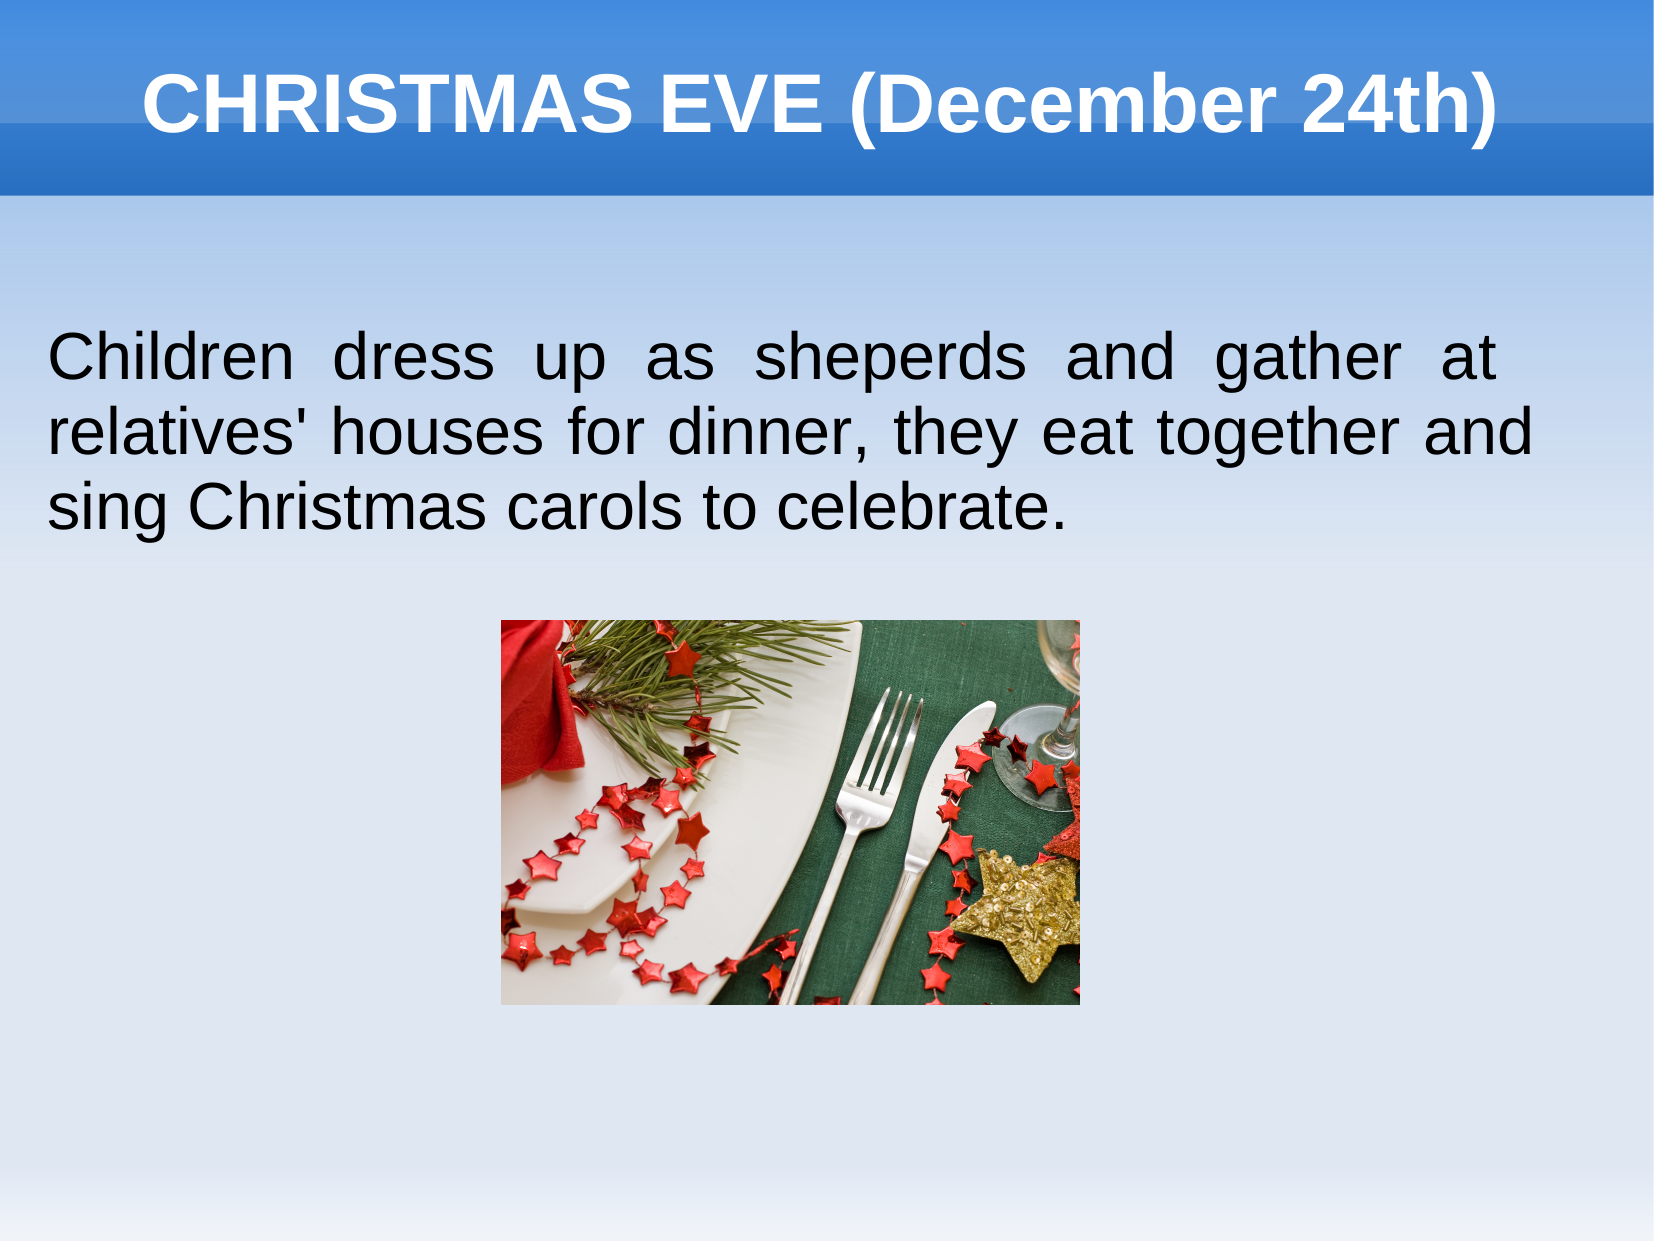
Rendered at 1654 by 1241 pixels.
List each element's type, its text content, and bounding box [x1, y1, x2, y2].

picture [0, 0, 1654, 1241]
list Children dress up as sheperds and gather at relatives' houses for dinner, they eat together and sing Christmas carols to celebrate. [47, 214, 1536, 1034]
title CHRISTMAS EVE (December 24th) [76, 0, 1565, 208]
